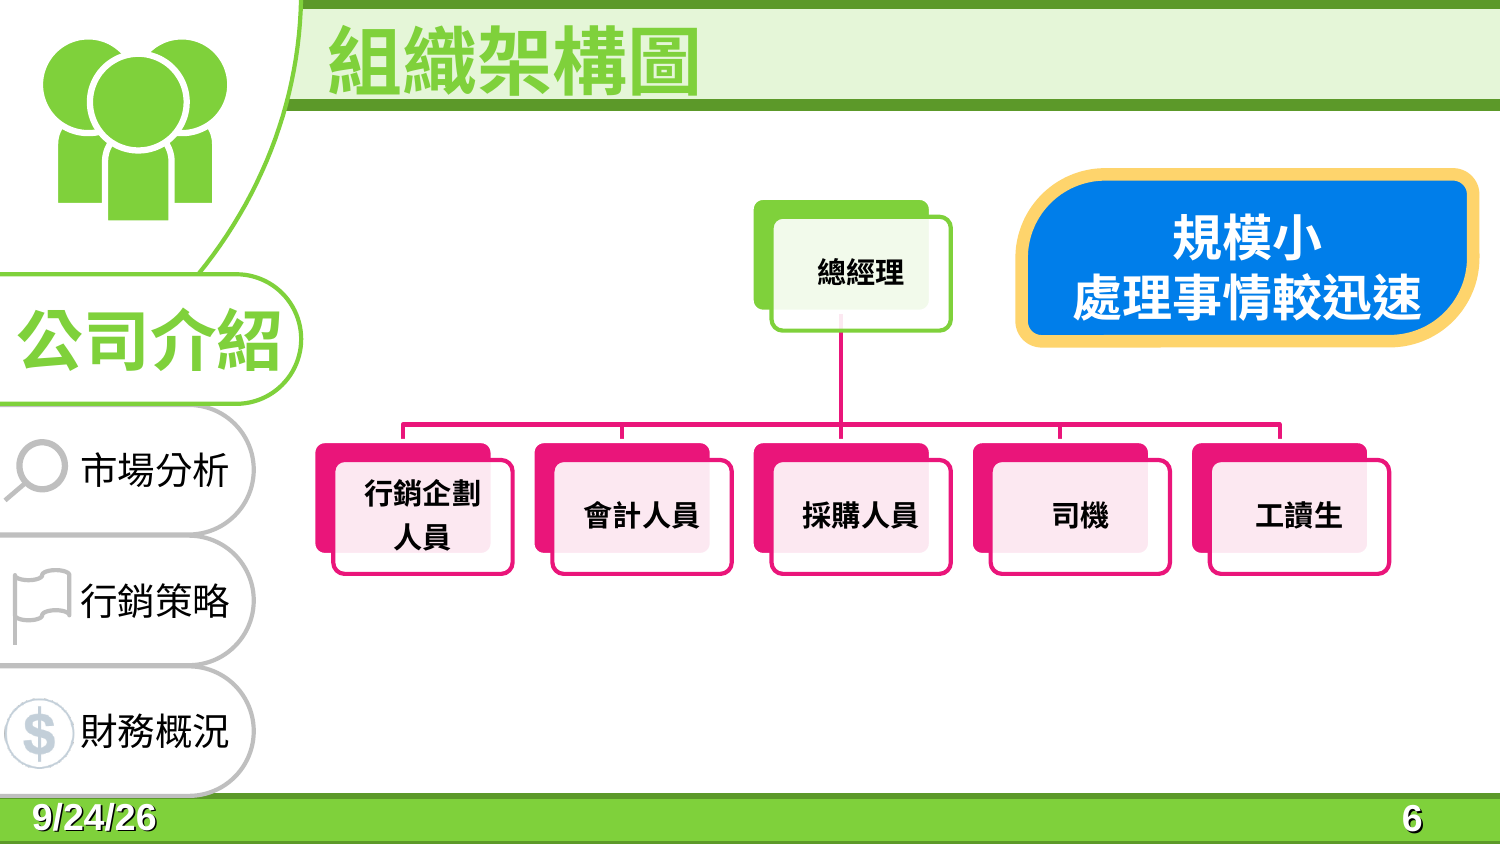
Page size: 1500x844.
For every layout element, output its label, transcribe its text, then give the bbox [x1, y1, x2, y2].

text_box 規模小 處理事情較迅速 [1021, 174, 1474, 342]
text_box 組織架構圖 [312, 6, 722, 113]
text_box [532, 441, 712, 556]
text_box 行銷企劃 人員 [333, 459, 513, 574]
text_box 採購人員 [771, 459, 951, 574]
text_box 司機 [990, 459, 1171, 574]
text_box [313, 441, 493, 556]
text_box [1189, 441, 1370, 556]
text_box 工讀生 [1209, 459, 1390, 574]
text_box 2017/10/27 [16, 784, 367, 830]
text_box 會計人員 [552, 459, 732, 574]
text_box 6 [1386, 786, 1500, 832]
text_box [970, 441, 1151, 556]
text_box [751, 441, 931, 556]
text_box [751, 197, 931, 312]
text_box 總經理 [771, 216, 951, 331]
